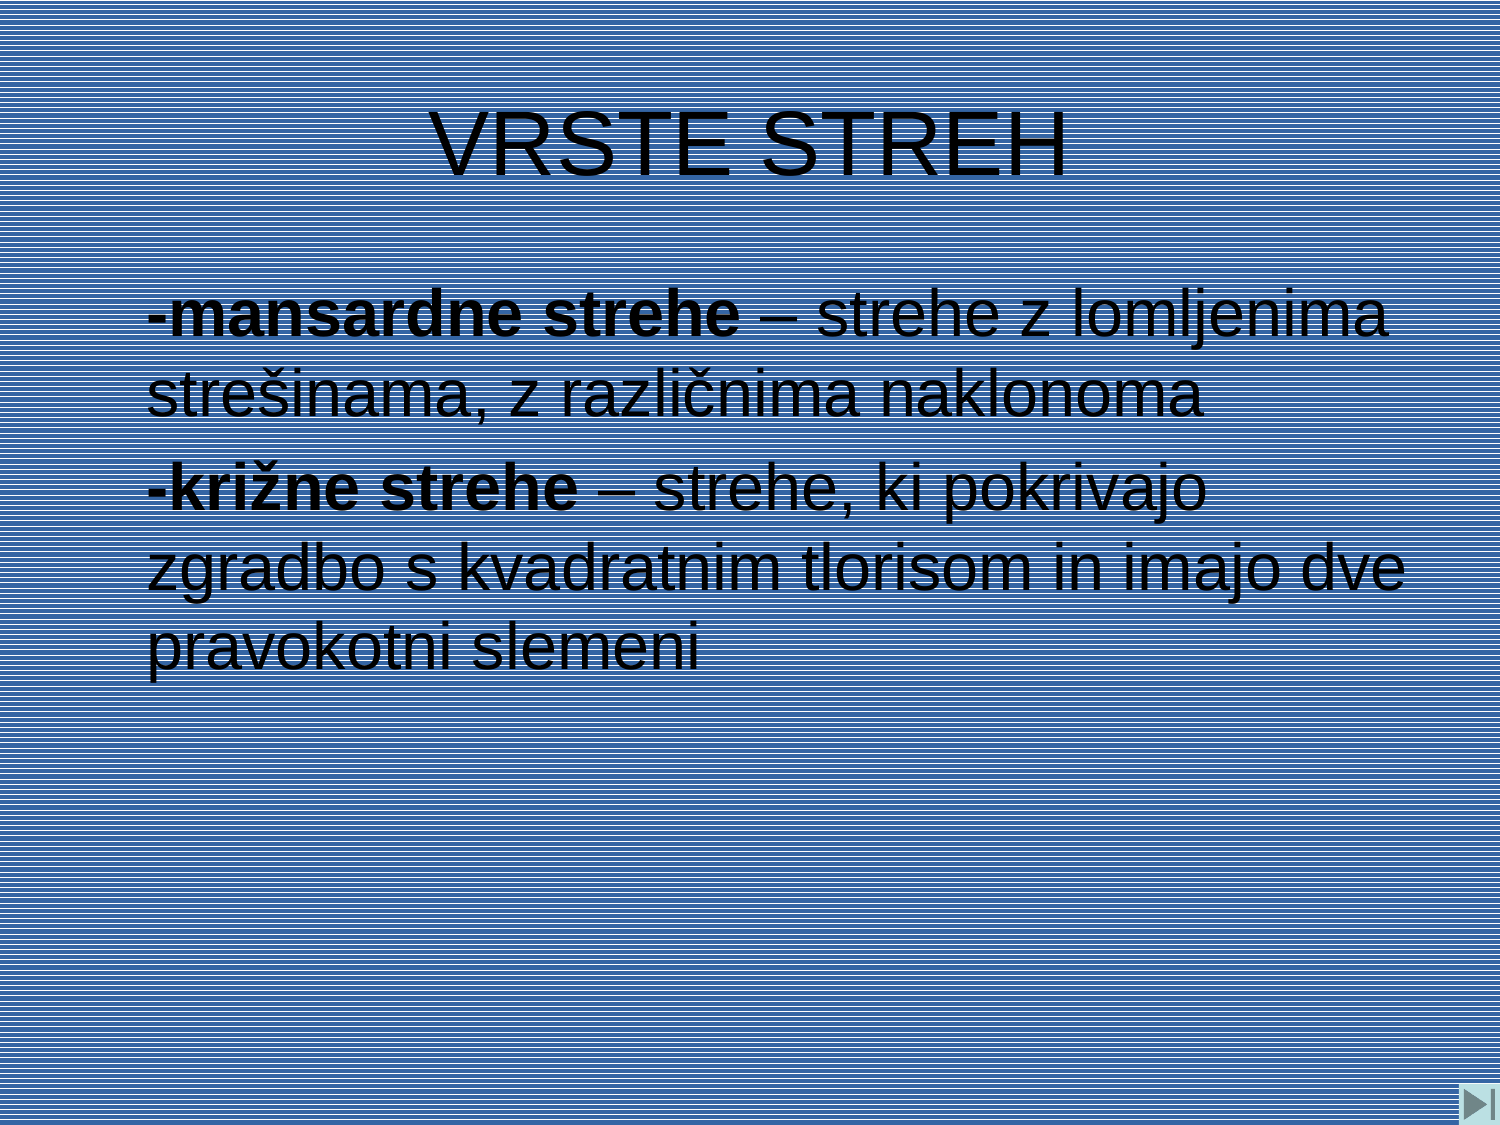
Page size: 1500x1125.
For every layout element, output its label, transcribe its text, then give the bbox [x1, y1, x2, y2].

text_box [1458, 1083, 1500, 1125]
title VRSTE STREH [75, 45, 1425, 233]
list -mansardne strehe – strehe z lomljenima strešinama, z različnima naklonoma -križne strehe – strehe, ki pokrivajo zgradbo s kvadratnim tlorisom in imajo dve pravokotni slemeni [75, 262, 1425, 1005]
